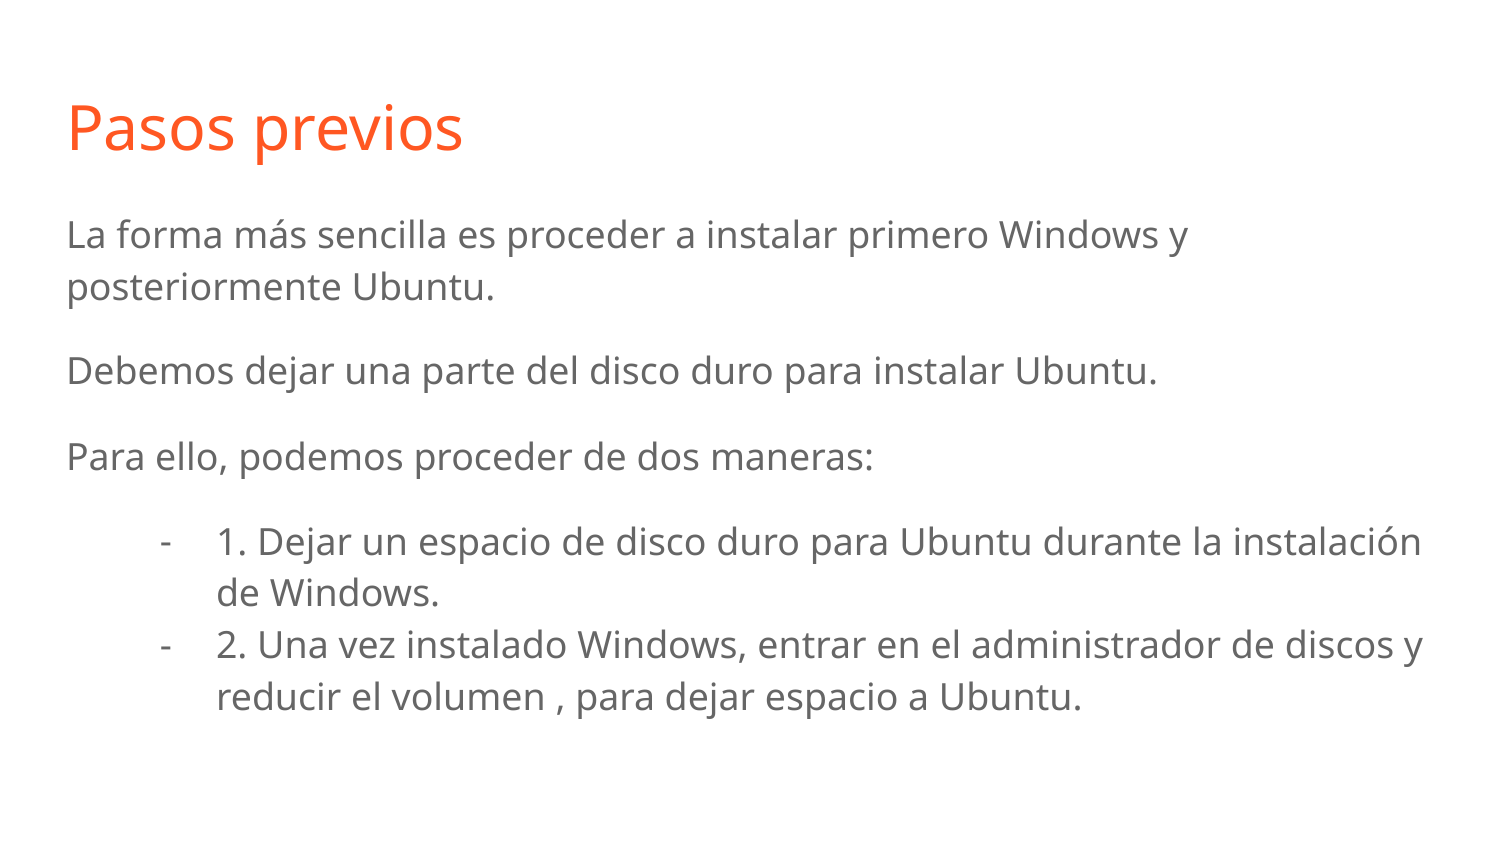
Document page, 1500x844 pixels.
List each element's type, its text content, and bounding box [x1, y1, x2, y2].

title Pasos previos [51, 72, 1449, 167]
list La forma más sencilla es proceder a instalar primero Windows y posteriormente Ubuntu. Debemos dejar una parte del disco duro para instalar Ubuntu. Para ello, podemos proceder de dos maneras: 1. Dejar un espacio de disco duro para Ubuntu durante la instalación de Windows. 2. Una vez instalado Windows, entrar en el administrador de discos y reducir el volumen , para dejar espacio a Ubuntu. [51, 189, 1449, 750]
